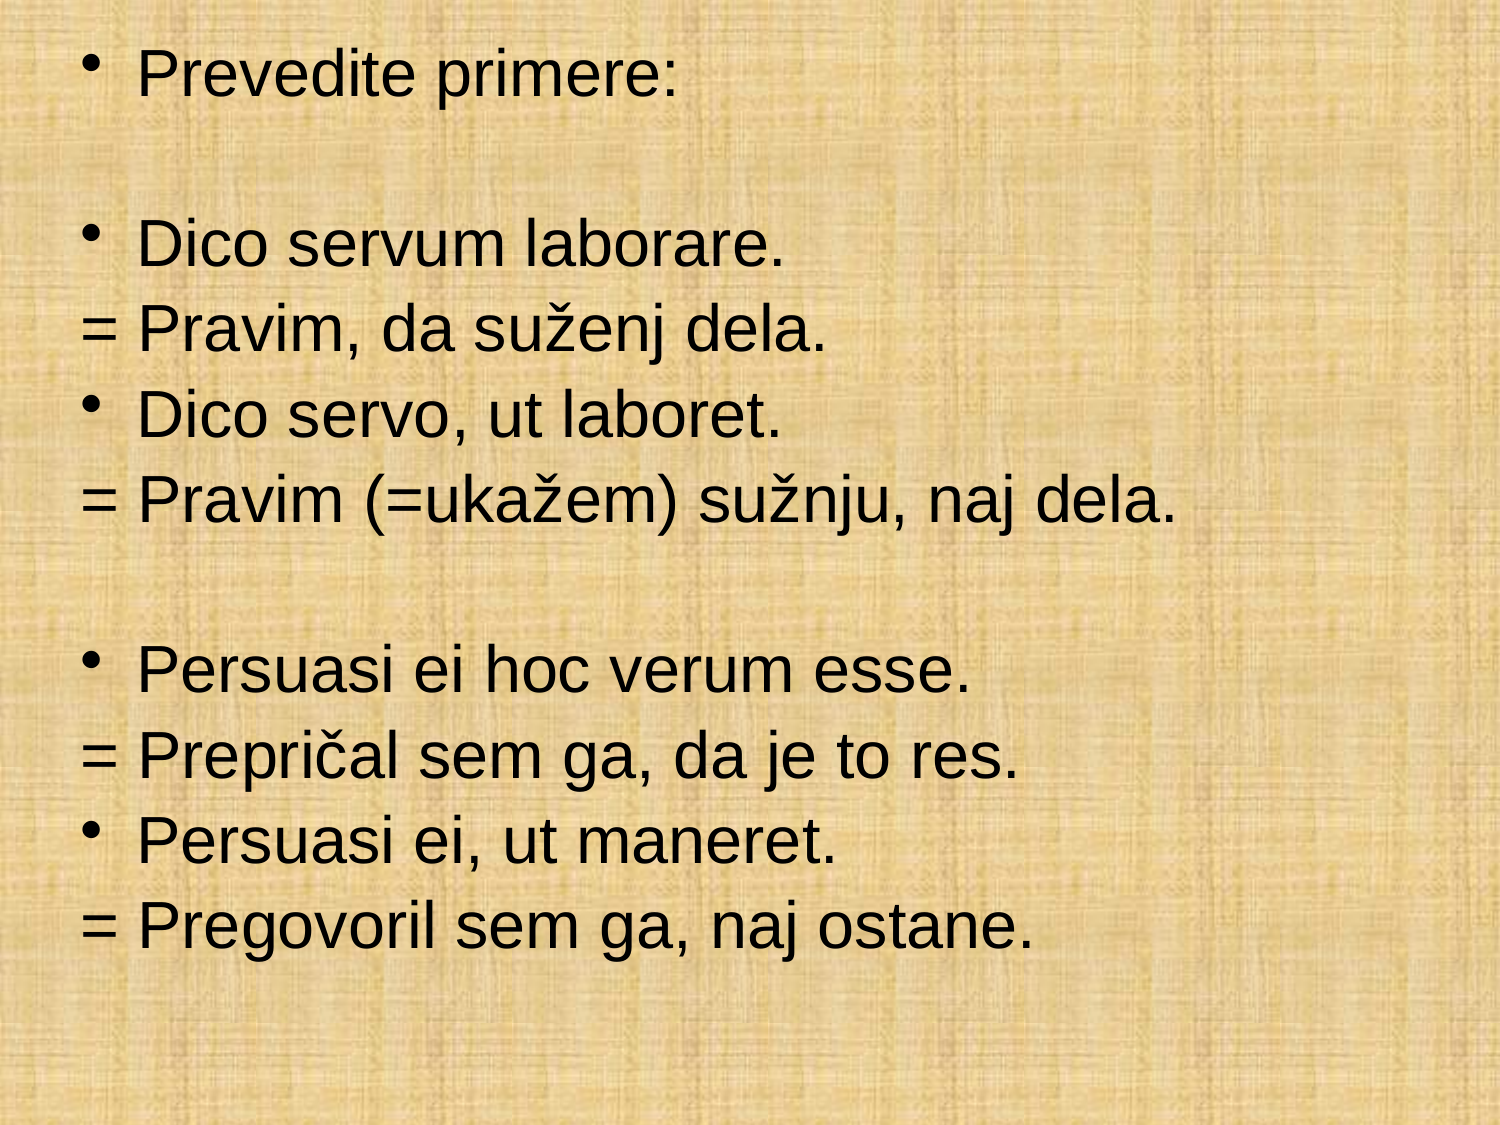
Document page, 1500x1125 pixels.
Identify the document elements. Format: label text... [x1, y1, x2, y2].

list Prevedite primere: Dico servum laborare. = Pravim, da suženj dela. Dico servo, ut laboret. = Pravim (=ukažem) sužnju, naj dela. Persuasi ei hoc verum esse. = Prepričal sem ga, da je to res. Persuasi ei, ut maneret. = Pregovoril sem ga, naj ostane. [64, 31, 1425, 1005]
picture [0, 0, 1500, 1125]
